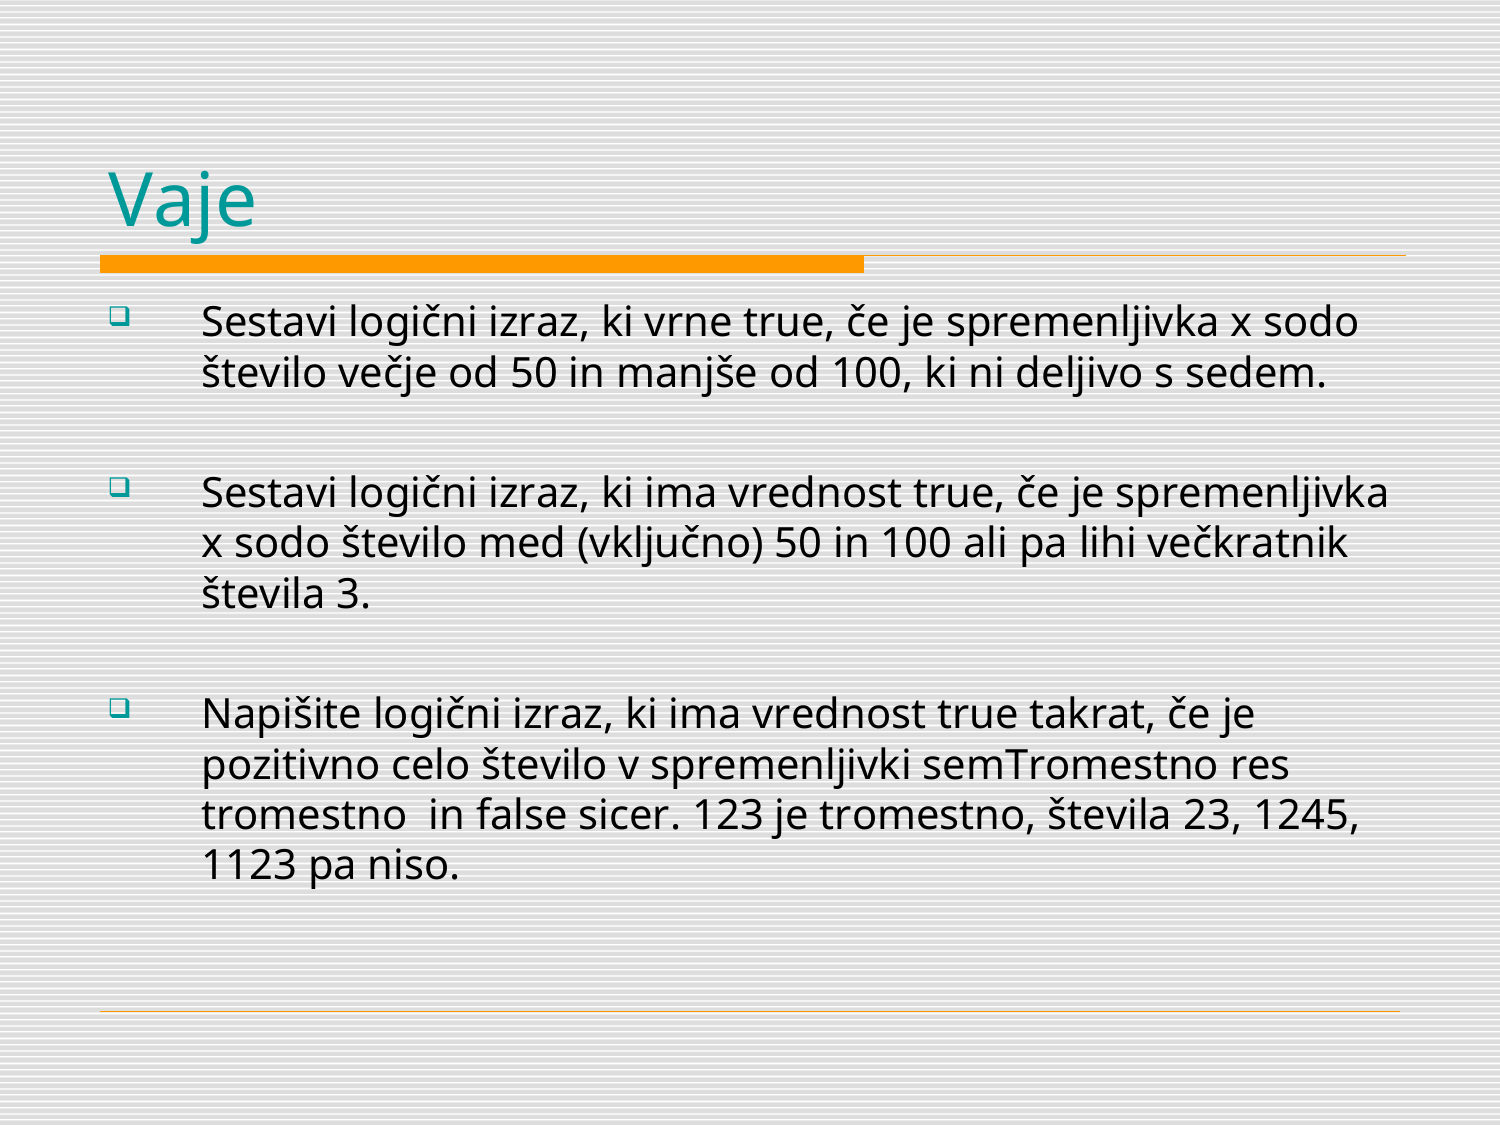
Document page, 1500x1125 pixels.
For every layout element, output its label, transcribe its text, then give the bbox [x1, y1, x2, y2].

title Vaje [94, 49, 1407, 250]
list Sestavi logični izraz, ki vrne true, če je spremenljivka x sodo število večje od 50 in manjše od 100, ki ni deljivo s sedem. Sestavi logični izraz, ki ima vrednost true, če je spremenljivka x sodo število med (vključno) 50 in 100 ali pa lihi večkratnik števila 3. Napišite logični izraz, ki ima vrednost true takrat, če je pozitivno celo število v spremenljivki semTromestno res tromestno in false sicer. 123 je tromestno, števila 23, 1245, 1123 pa niso. [92, 287, 1406, 988]
picture [0, 0, 1500, 1125]
